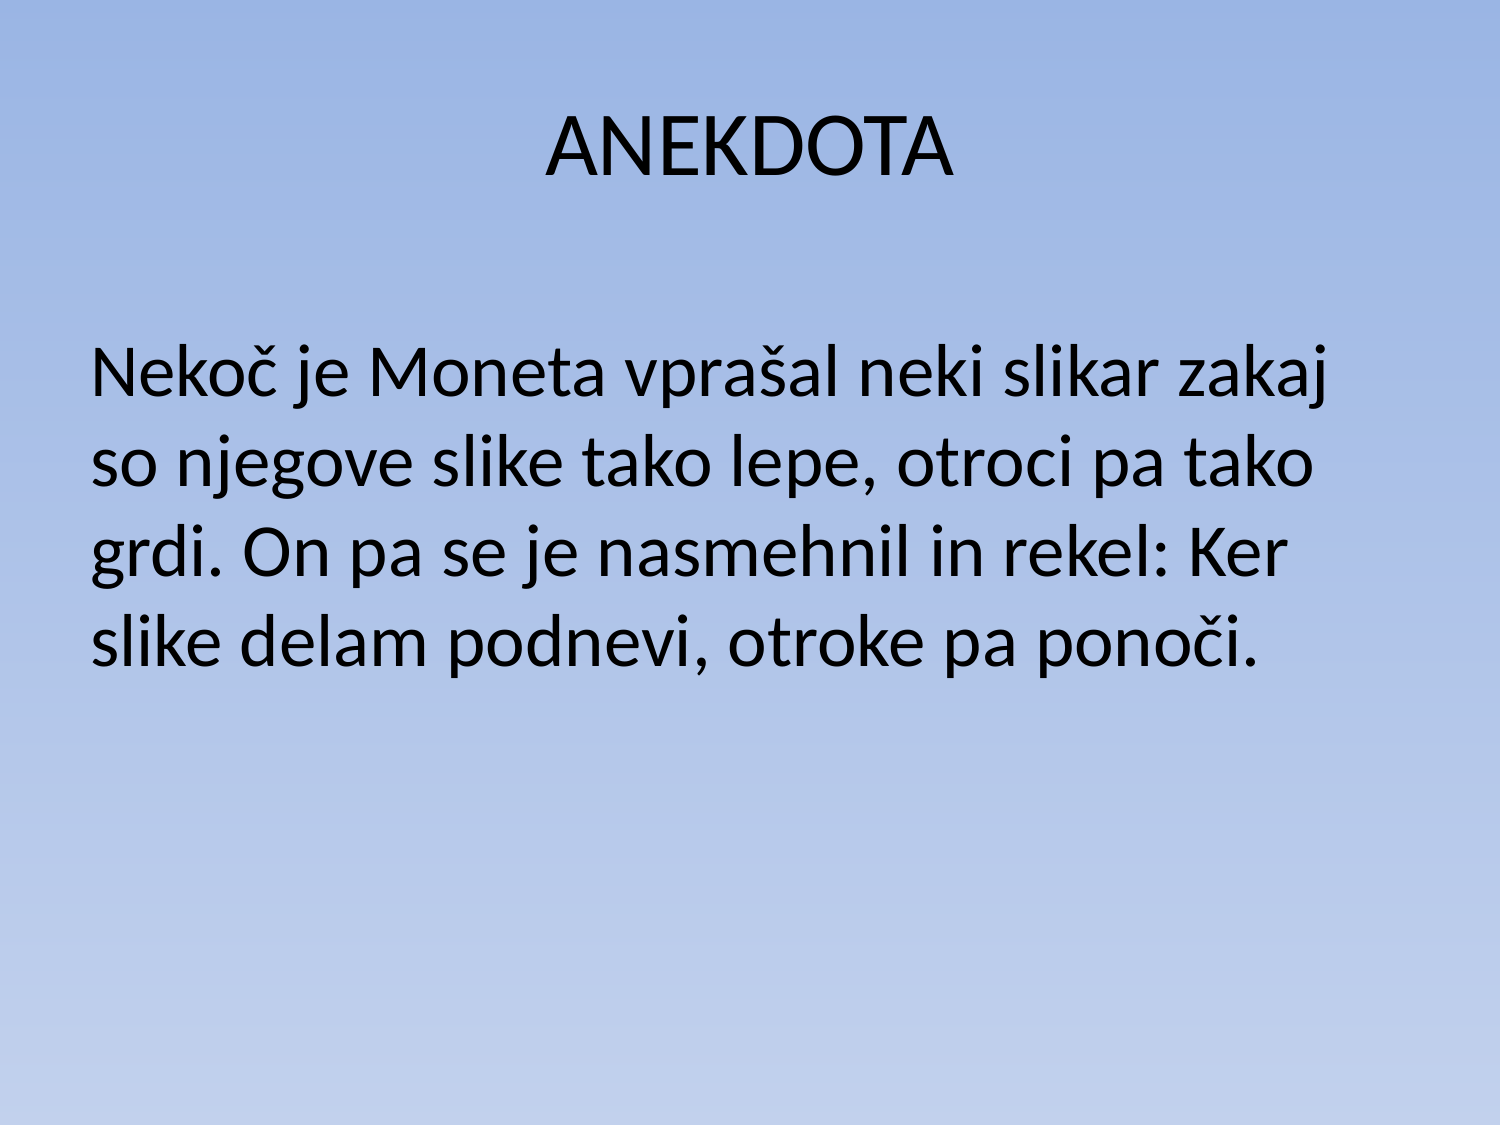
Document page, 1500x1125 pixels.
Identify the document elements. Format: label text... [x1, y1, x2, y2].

title ANEKDOTA [75, 45, 1425, 233]
list Nekoč je Moneta vprašal neki slikar zakaj so njegove slike tako lepe, otroci pa tako grdi. On pa se je nasmehnil in rekel: Ker slike delam podnevi, otroke pa ponoči. [75, 314, 1425, 1005]
